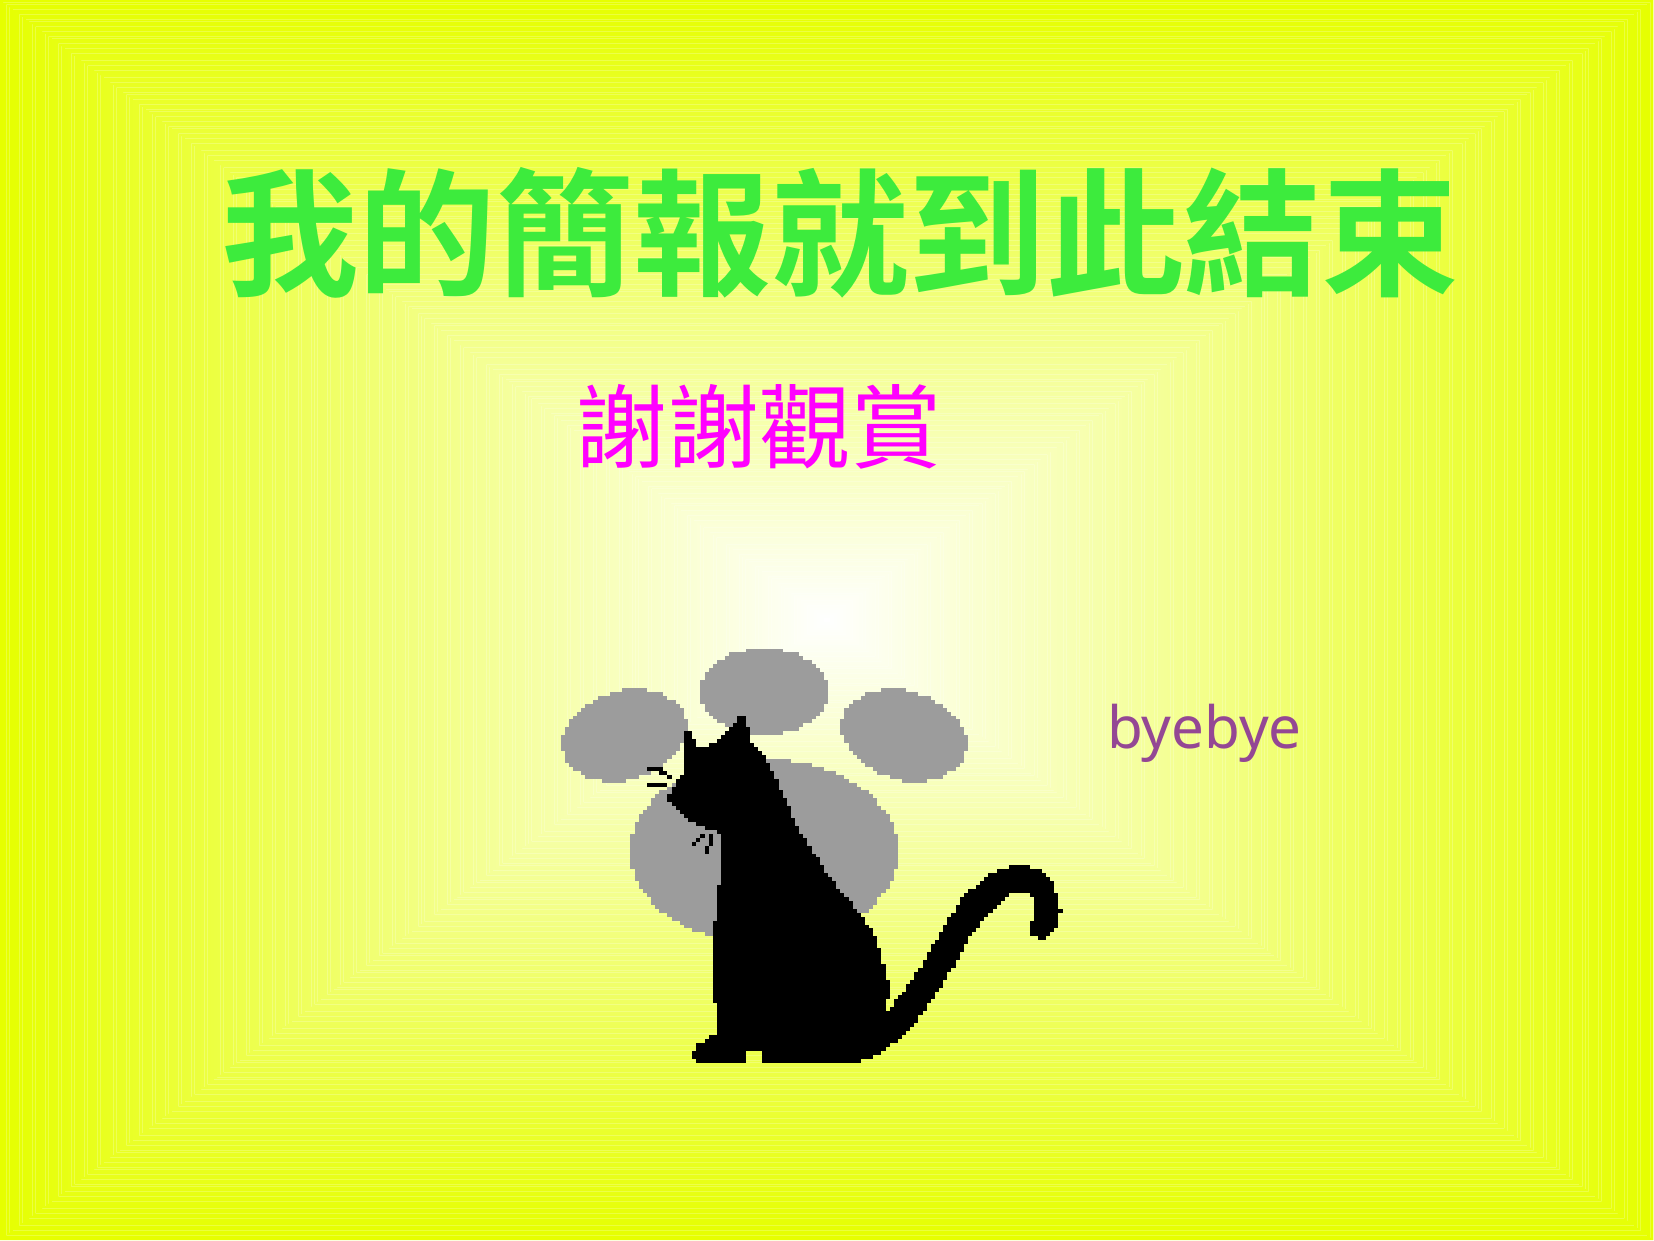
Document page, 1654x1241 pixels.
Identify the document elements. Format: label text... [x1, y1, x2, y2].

text_box 謝謝觀賞 [561, 347, 1388, 473]
picture [561, 649, 1063, 1063]
text_box byebye [1092, 679, 1359, 758]
text_box 我的簡報就到此結束 [206, 118, 1536, 271]
